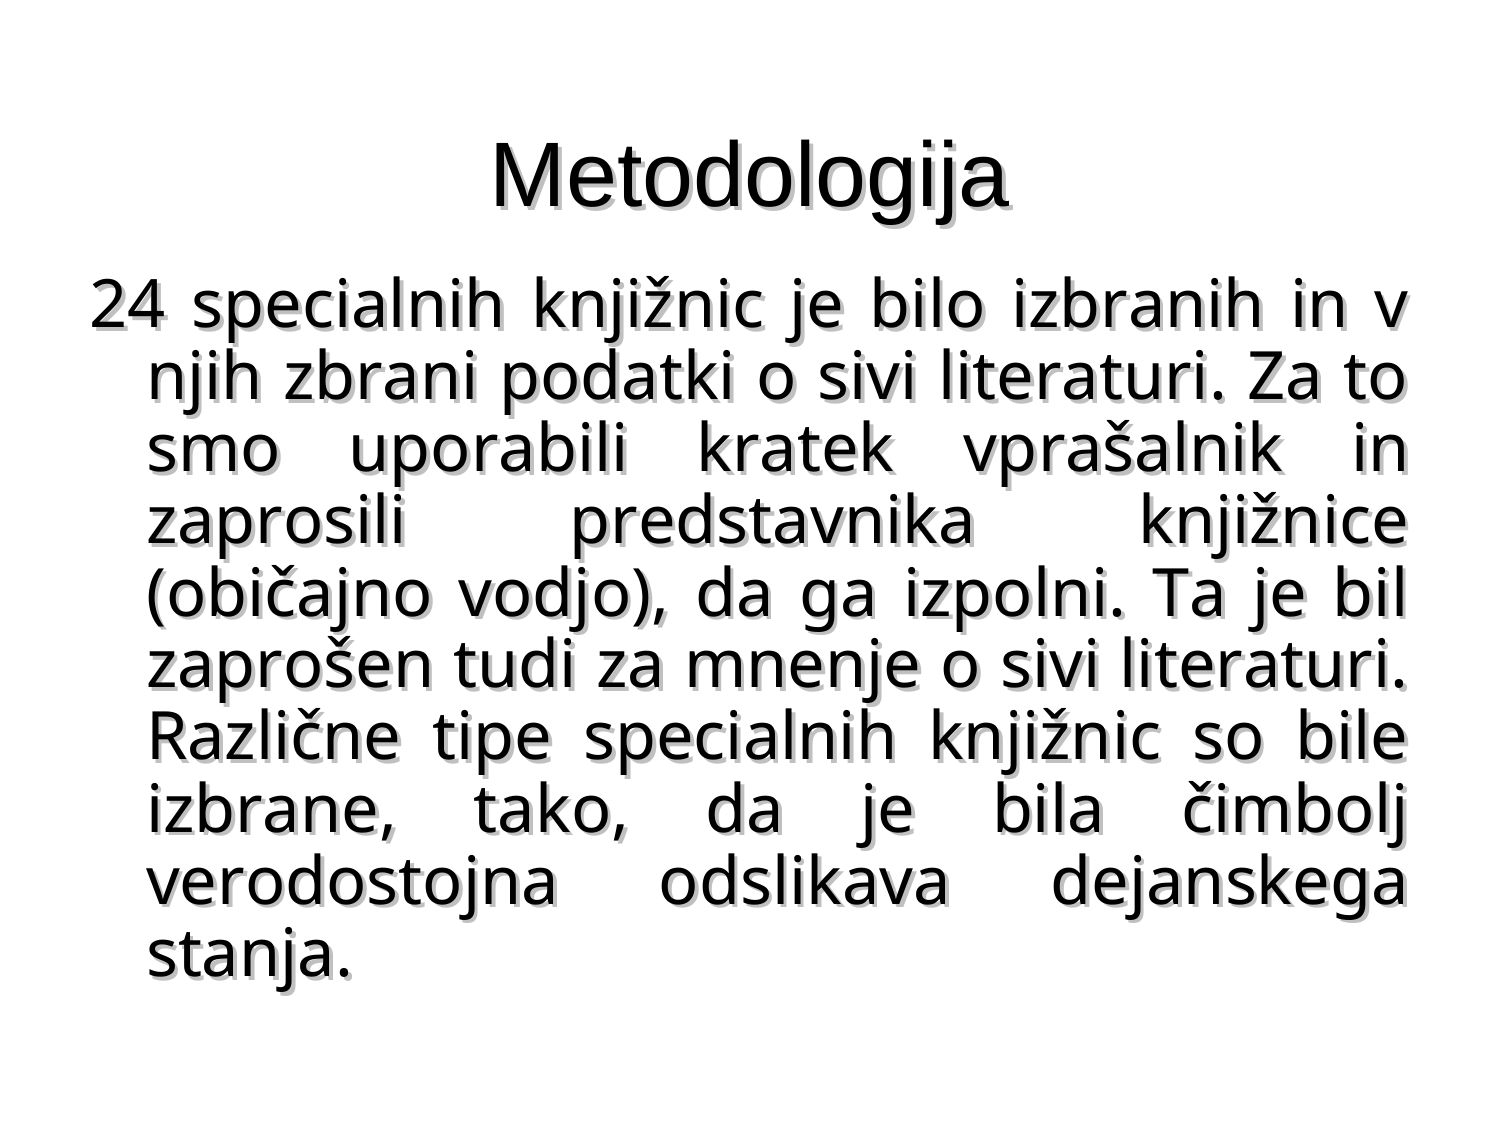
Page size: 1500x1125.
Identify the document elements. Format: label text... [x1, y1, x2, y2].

title Metodologija [75, 25, 1426, 233]
list 24 specialnih knjižnic je bilo izbranih in v njih zbrani podatki o sivi literaturi. Za to smo uporabili kratek vprašalnik in zaprosili predstavnika knjižnice (običajno vodjo), da ga izpolni. Ta je bil zaprošen tudi za mnenje o sivi literaturi. Različne tipe specialnih knjižnic so bile izbrane, tako, da je bila čimbolj verodostojna odslikava dejanskega stanja. [75, 262, 1426, 1006]
